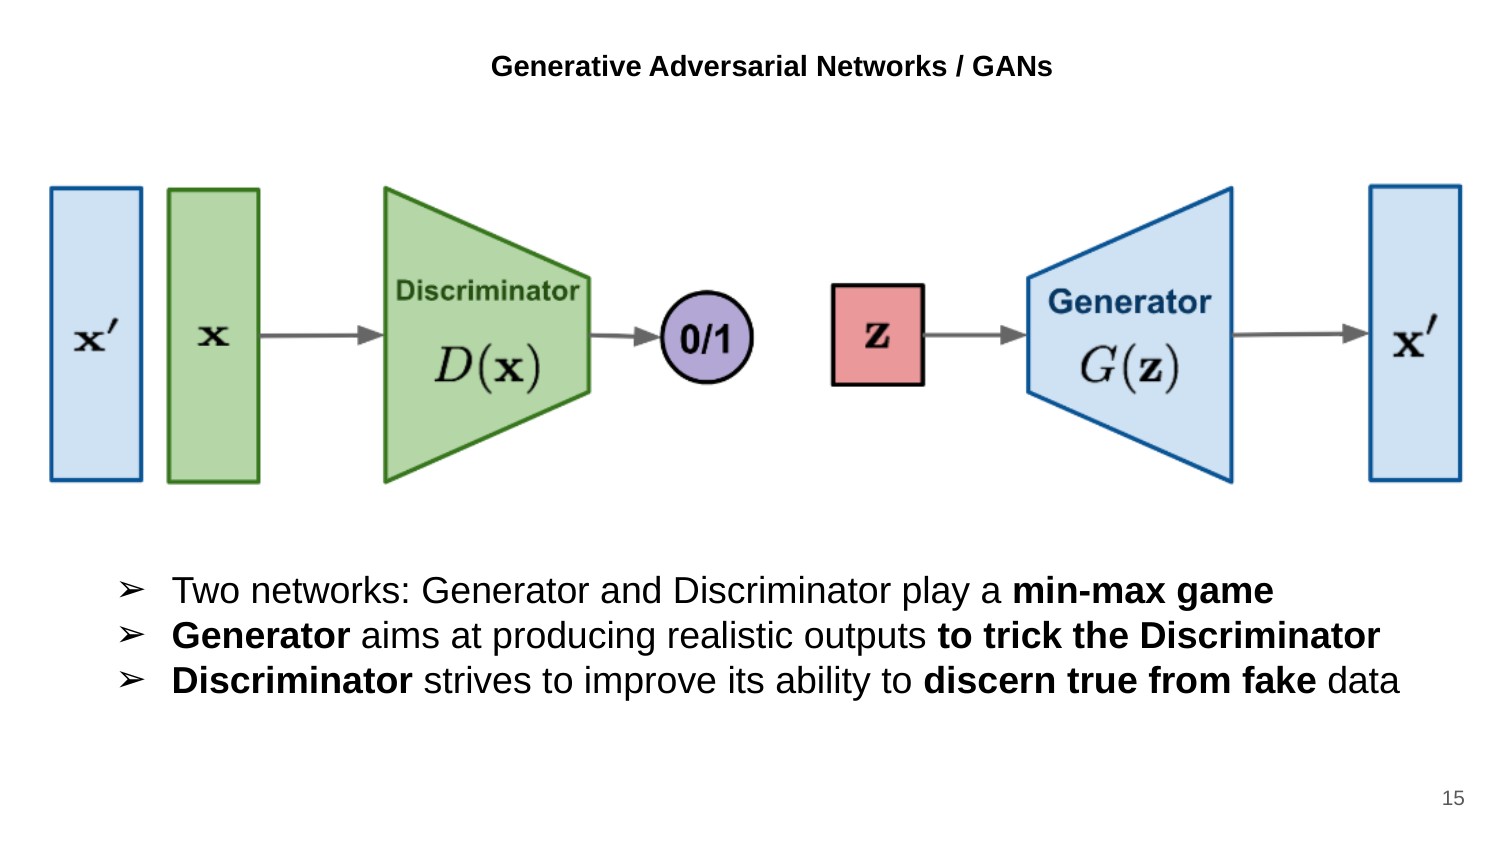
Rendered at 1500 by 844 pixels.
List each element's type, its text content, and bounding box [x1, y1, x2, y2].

text_box Generative Adversarial Networks / GANs [475, 32, 1075, 102]
text_box Two networks: Generator and Discriminator play a min-max game Generator aims at producing realistic outputs to trick the Discriminator Discriminator strives to improve its ability to discern true from fake data [81, 551, 1457, 604]
picture [29, 166, 1480, 500]
slide_number <number> [1389, 764, 1480, 830]
